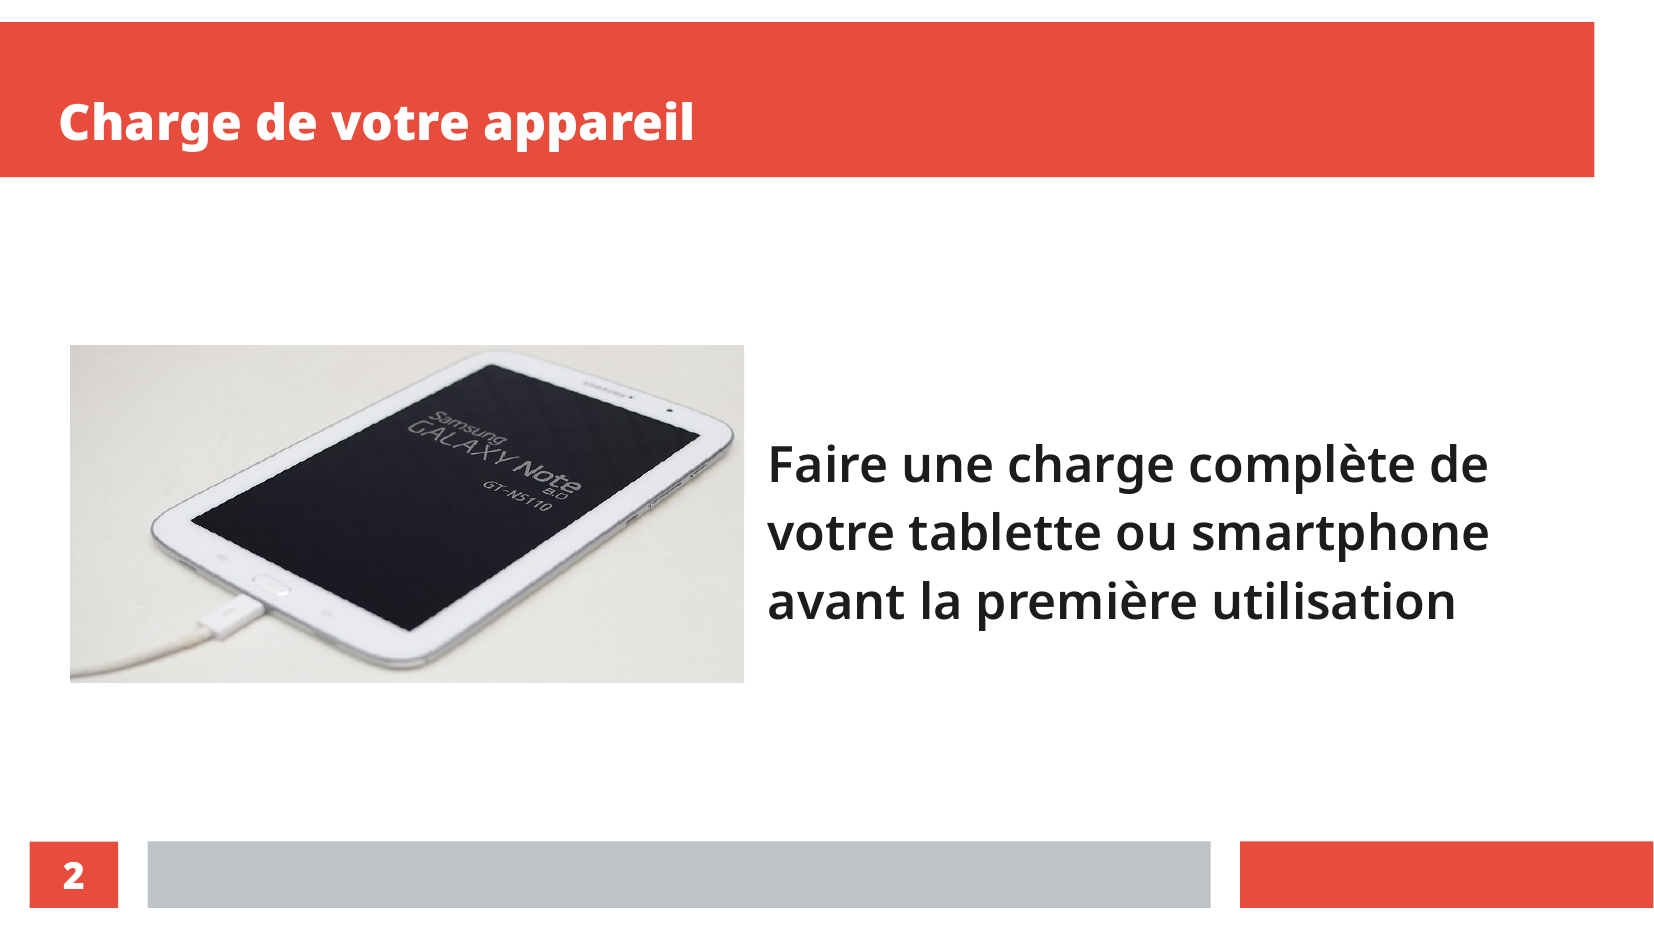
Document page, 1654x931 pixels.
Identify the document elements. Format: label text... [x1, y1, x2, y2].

title Charge de votre appareil [59, 44, 1595, 156]
list Faire une charge complète de votre tablette ou smartphone avant la première utilisation [767, 243, 1565, 820]
picture [70, 345, 745, 683]
